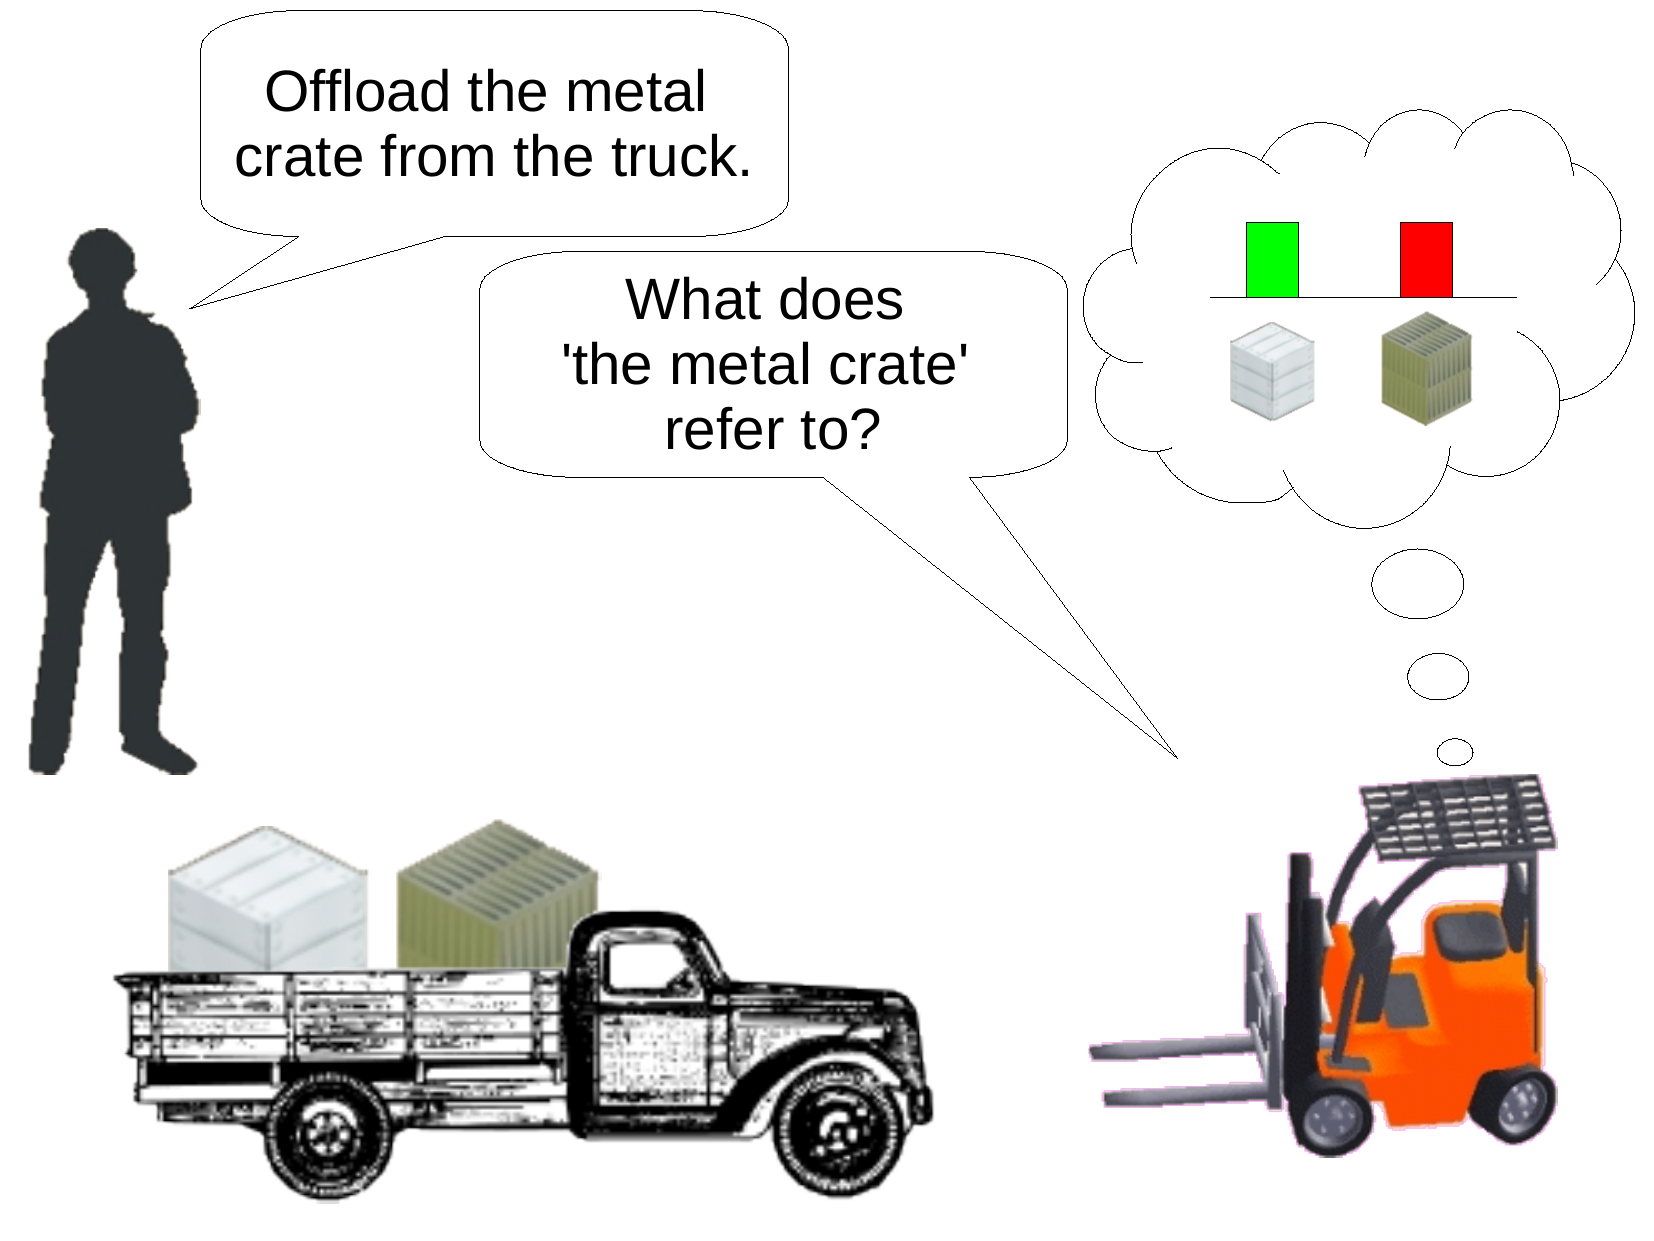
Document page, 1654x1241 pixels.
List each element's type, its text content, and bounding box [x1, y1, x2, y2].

text_box Offload the metal crate from the truck. [189, 10, 789, 309]
picture [111, 819, 948, 1204]
text_box [1407, 653, 1469, 700]
text_box What does 'the metal crate' refer to? [479, 251, 1178, 759]
picture [1230, 322, 1316, 422]
text_box [1437, 738, 1474, 766]
picture [1381, 311, 1473, 426]
text_box [1083, 109, 1635, 529]
picture [27, 228, 201, 775]
text_box [1371, 548, 1464, 619]
picture [1088, 774, 1558, 1158]
